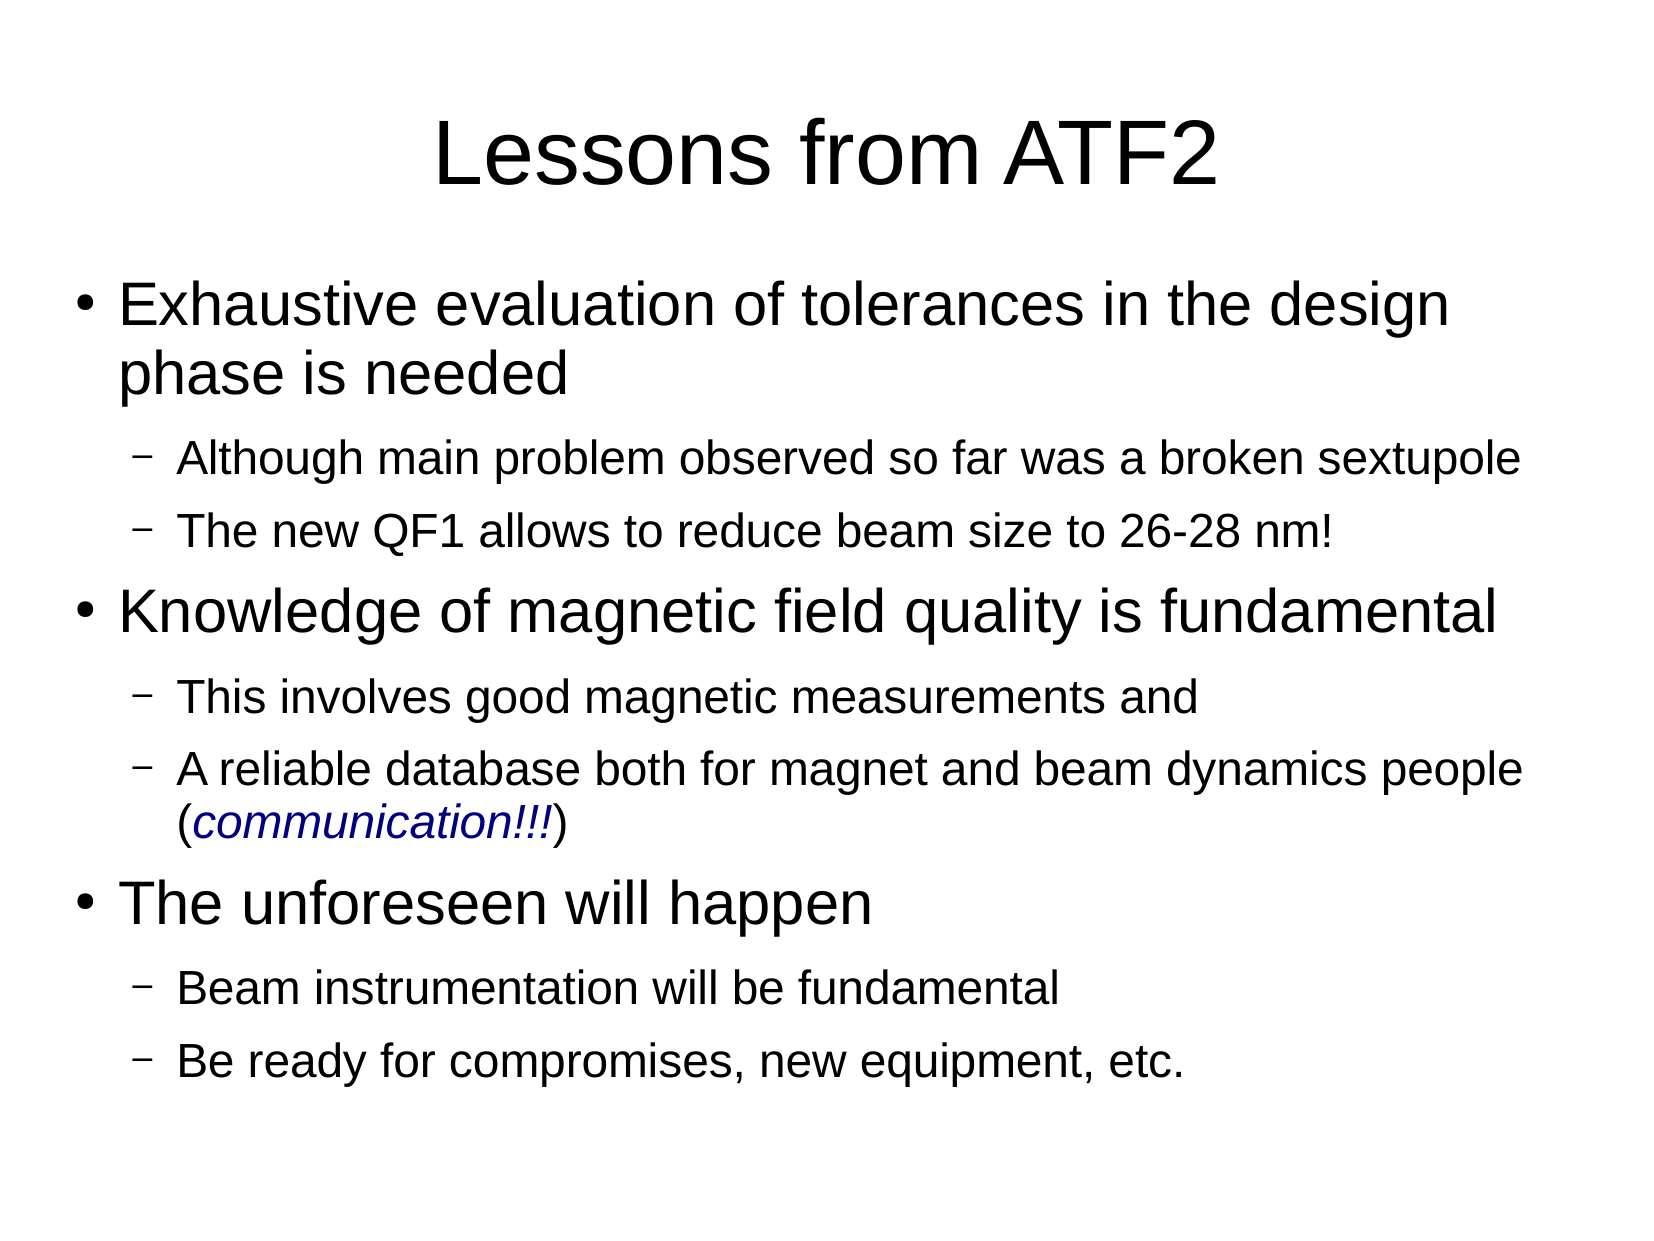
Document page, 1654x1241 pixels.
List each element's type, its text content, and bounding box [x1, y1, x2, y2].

title Lessons from ATF2 [82, 49, 1571, 257]
list Exhaustive evaluation of tolerances in the design phase is needed Although main problem observed so far was a broken sextupole The new QF1 allows to reduce beam size to 26-28 nm! Knowledge of magnetic field quality is fundamental This involves good magnetic measurements and A reliable database both for magnet and beam dynamics people (communication!!!) The unforeseen will happen Beam instrumentation will be fundamental Be ready for compromises, new equipment, etc. [60, 270, 1621, 1156]
